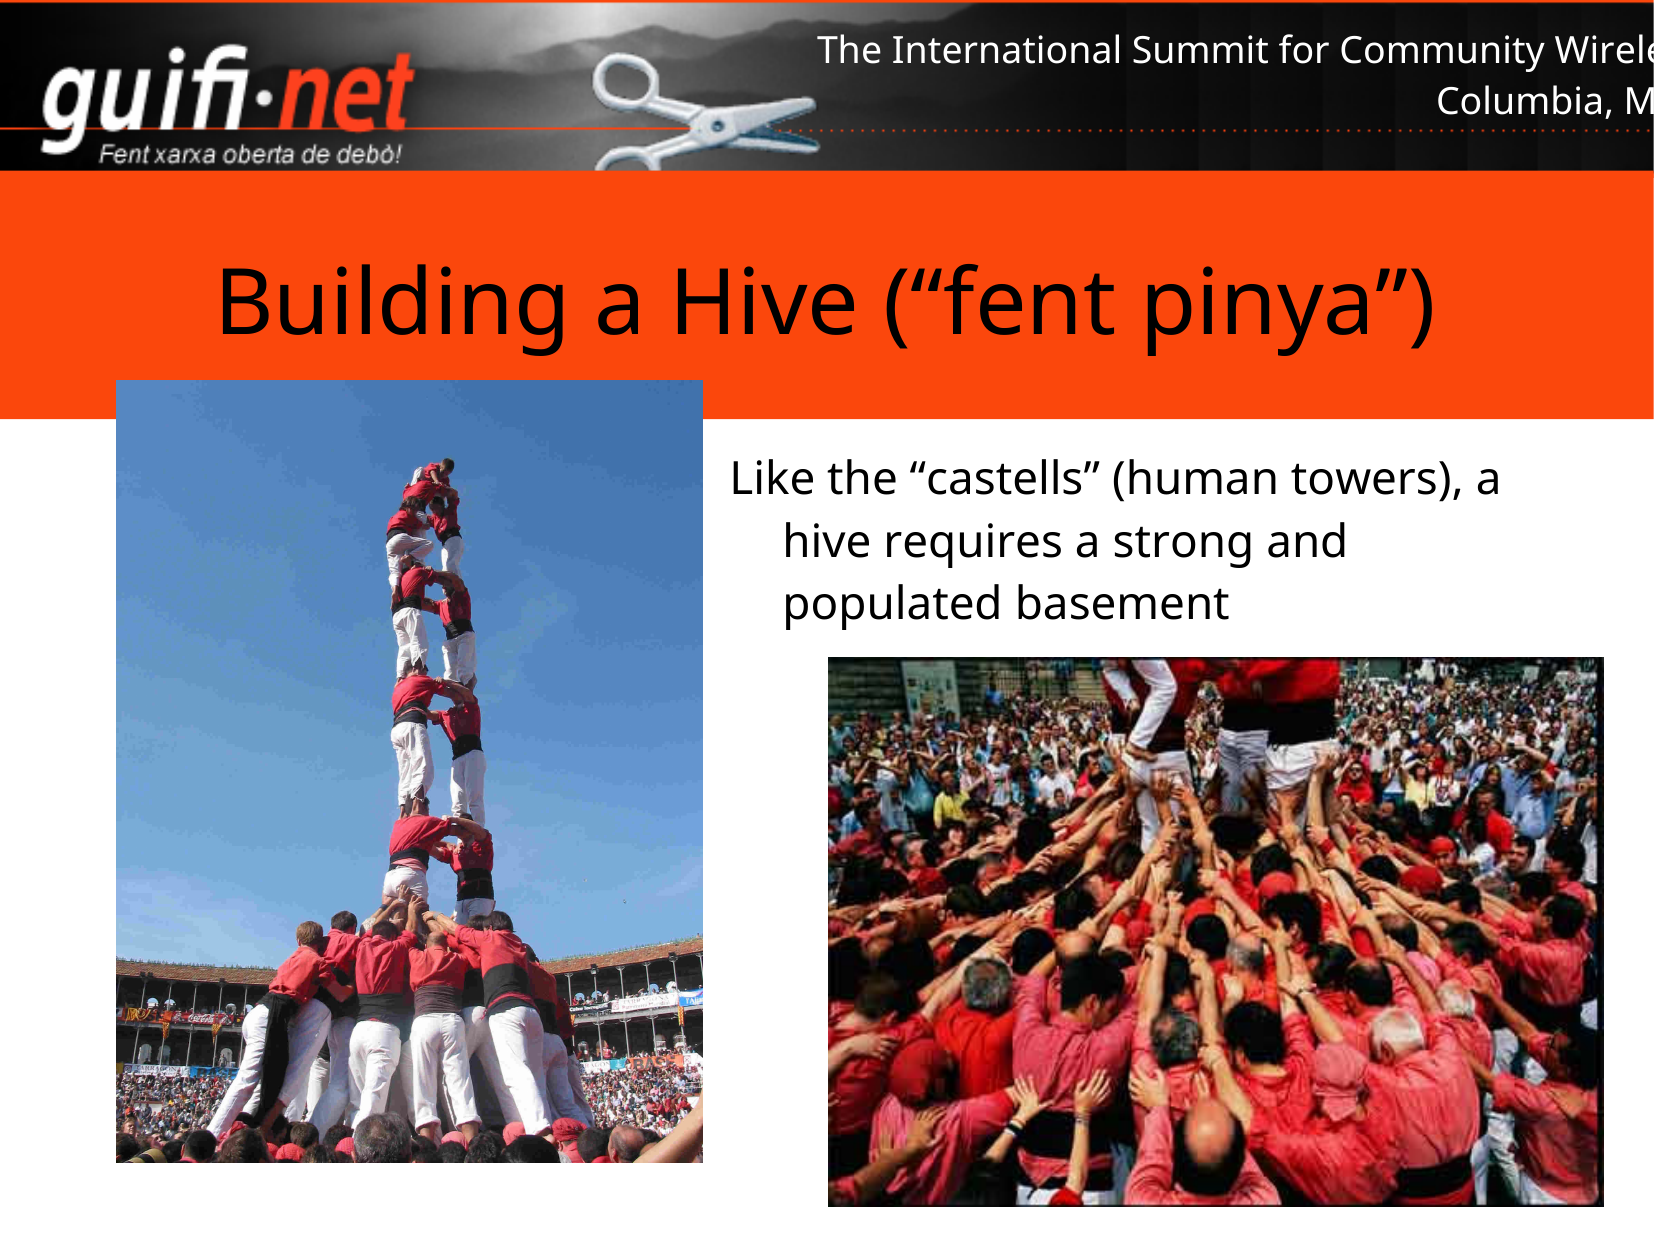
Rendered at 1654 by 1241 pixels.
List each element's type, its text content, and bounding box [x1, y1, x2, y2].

list Like the “castells” (human towers), a hive requires a strong and populated basement [711, 445, 1551, 607]
picture [828, 657, 1604, 1207]
picture [0, 0, 1654, 170]
picture [116, 380, 703, 1163]
title Building a Hive (“fent pinya”) [119, 195, 1532, 403]
